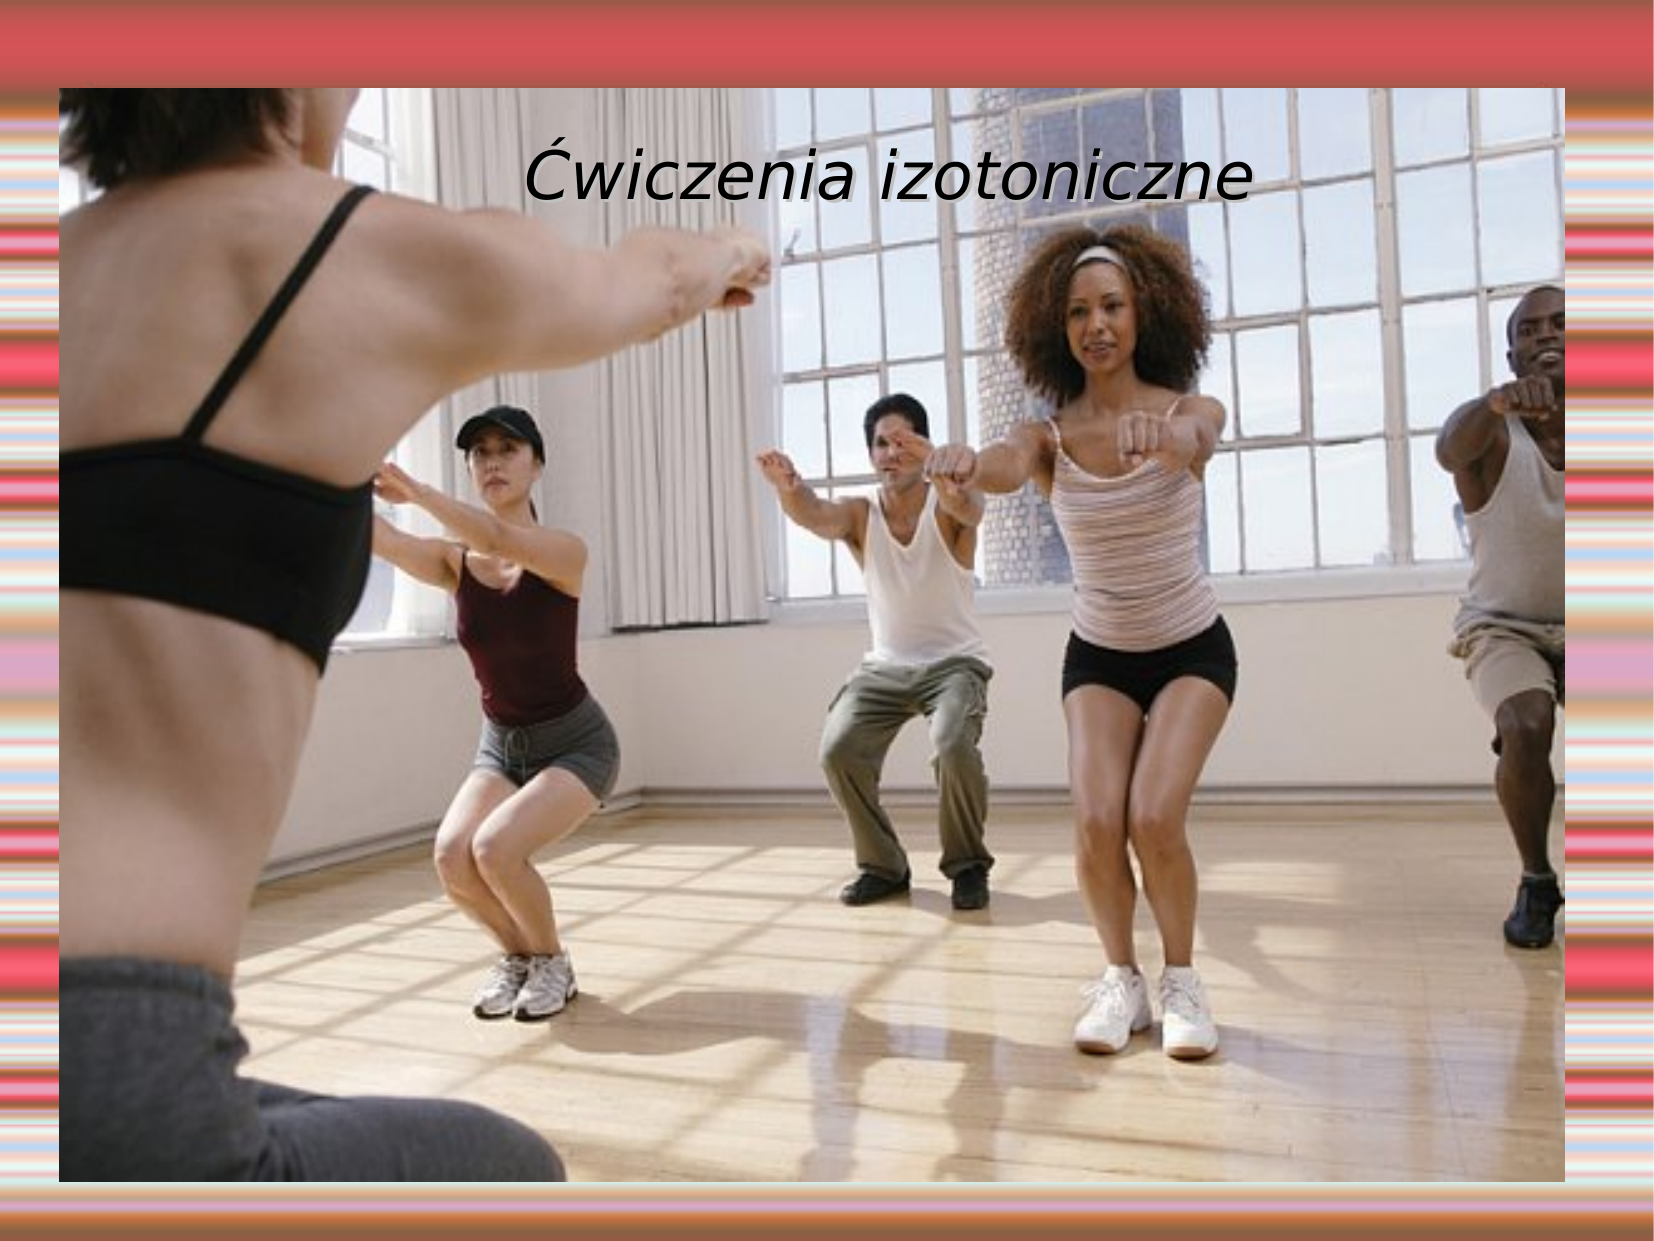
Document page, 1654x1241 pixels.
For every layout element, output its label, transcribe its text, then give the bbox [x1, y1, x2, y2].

picture [0, 0, 1654, 1241]
title Ćwiczenia izotoniczne [184, 80, 1597, 273]
